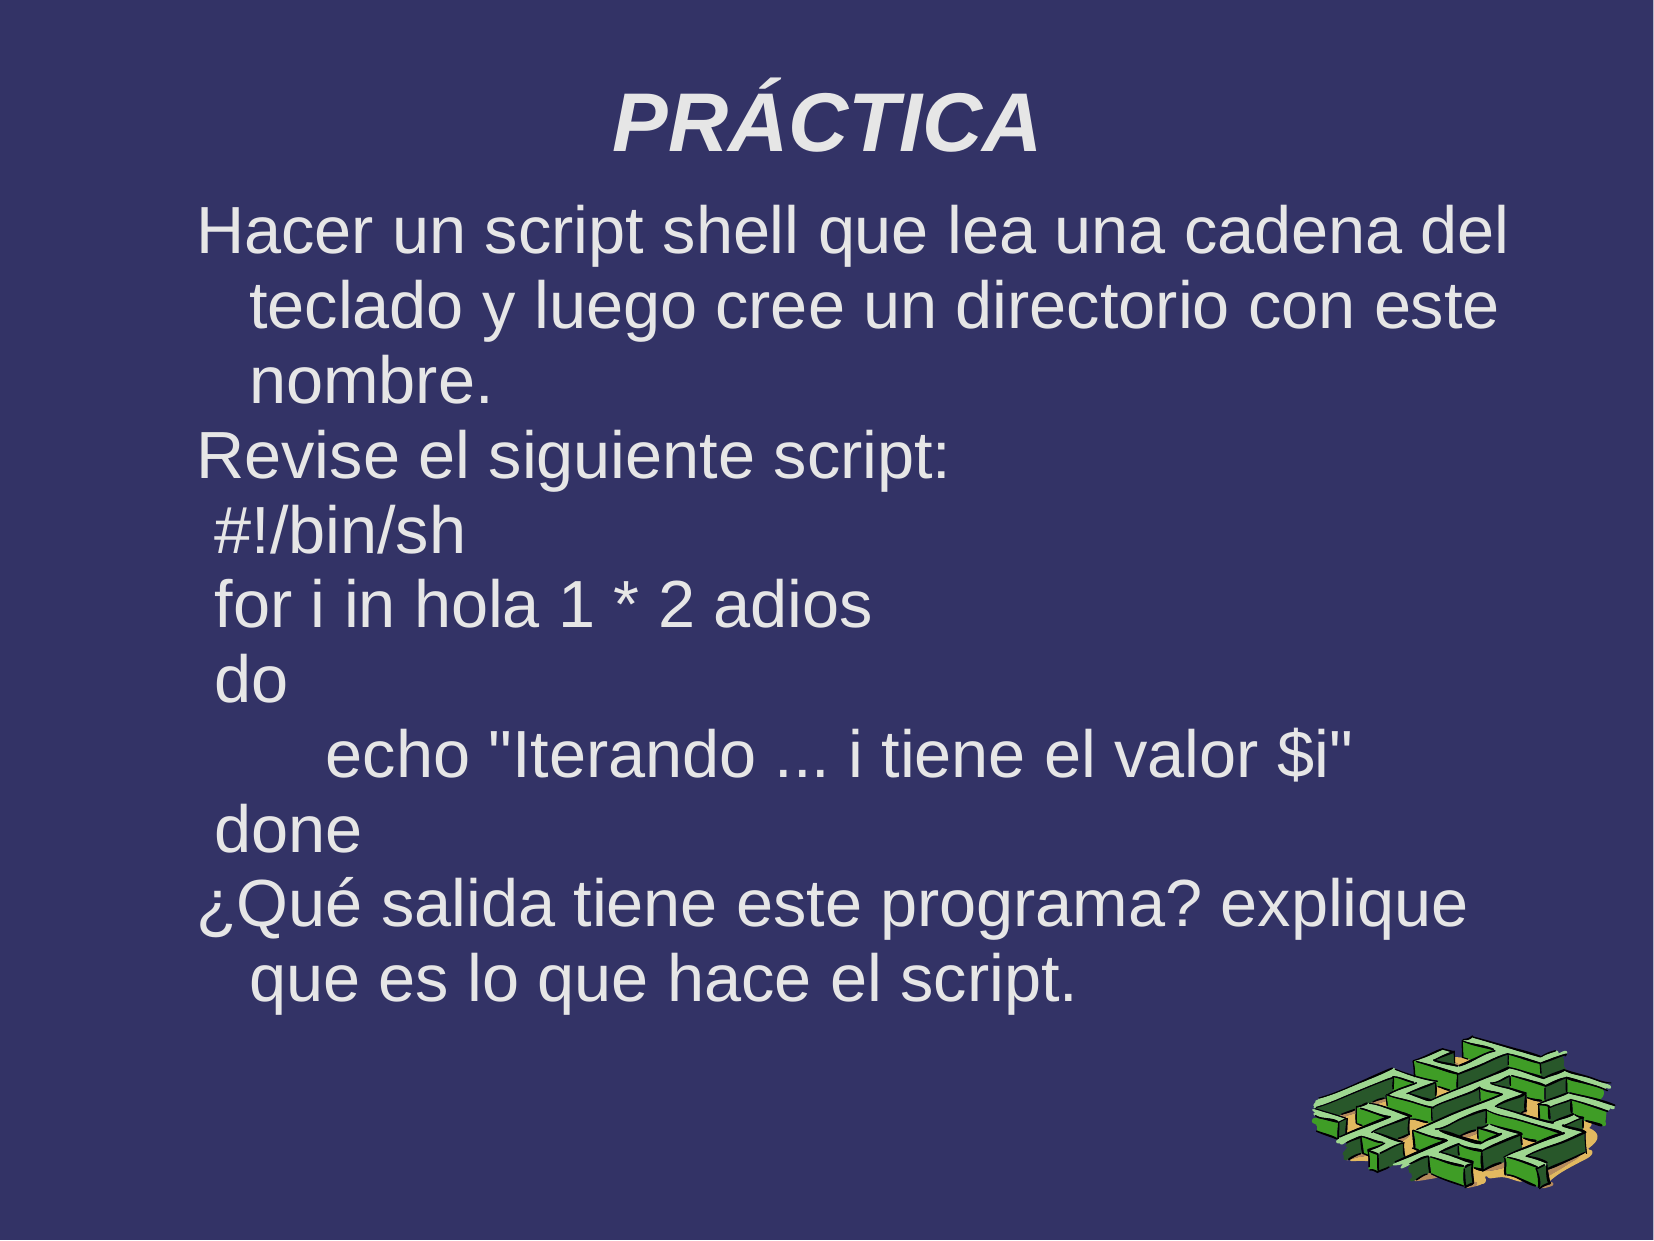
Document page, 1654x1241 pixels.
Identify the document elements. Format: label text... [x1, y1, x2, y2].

list Hacer un script shell que lea una cadena del teclado y luego cree un directorio con este nombre. Revise el siguiente script: #!/bin/sh for i in hola 1 * 2 adios do echo "Iterando ... i tiene el valor $i" done ¿Qué salida tiene este programa? explique que es lo que hace el script. [178, 193, 1570, 1107]
title PRÁCTICA [121, 19, 1534, 227]
